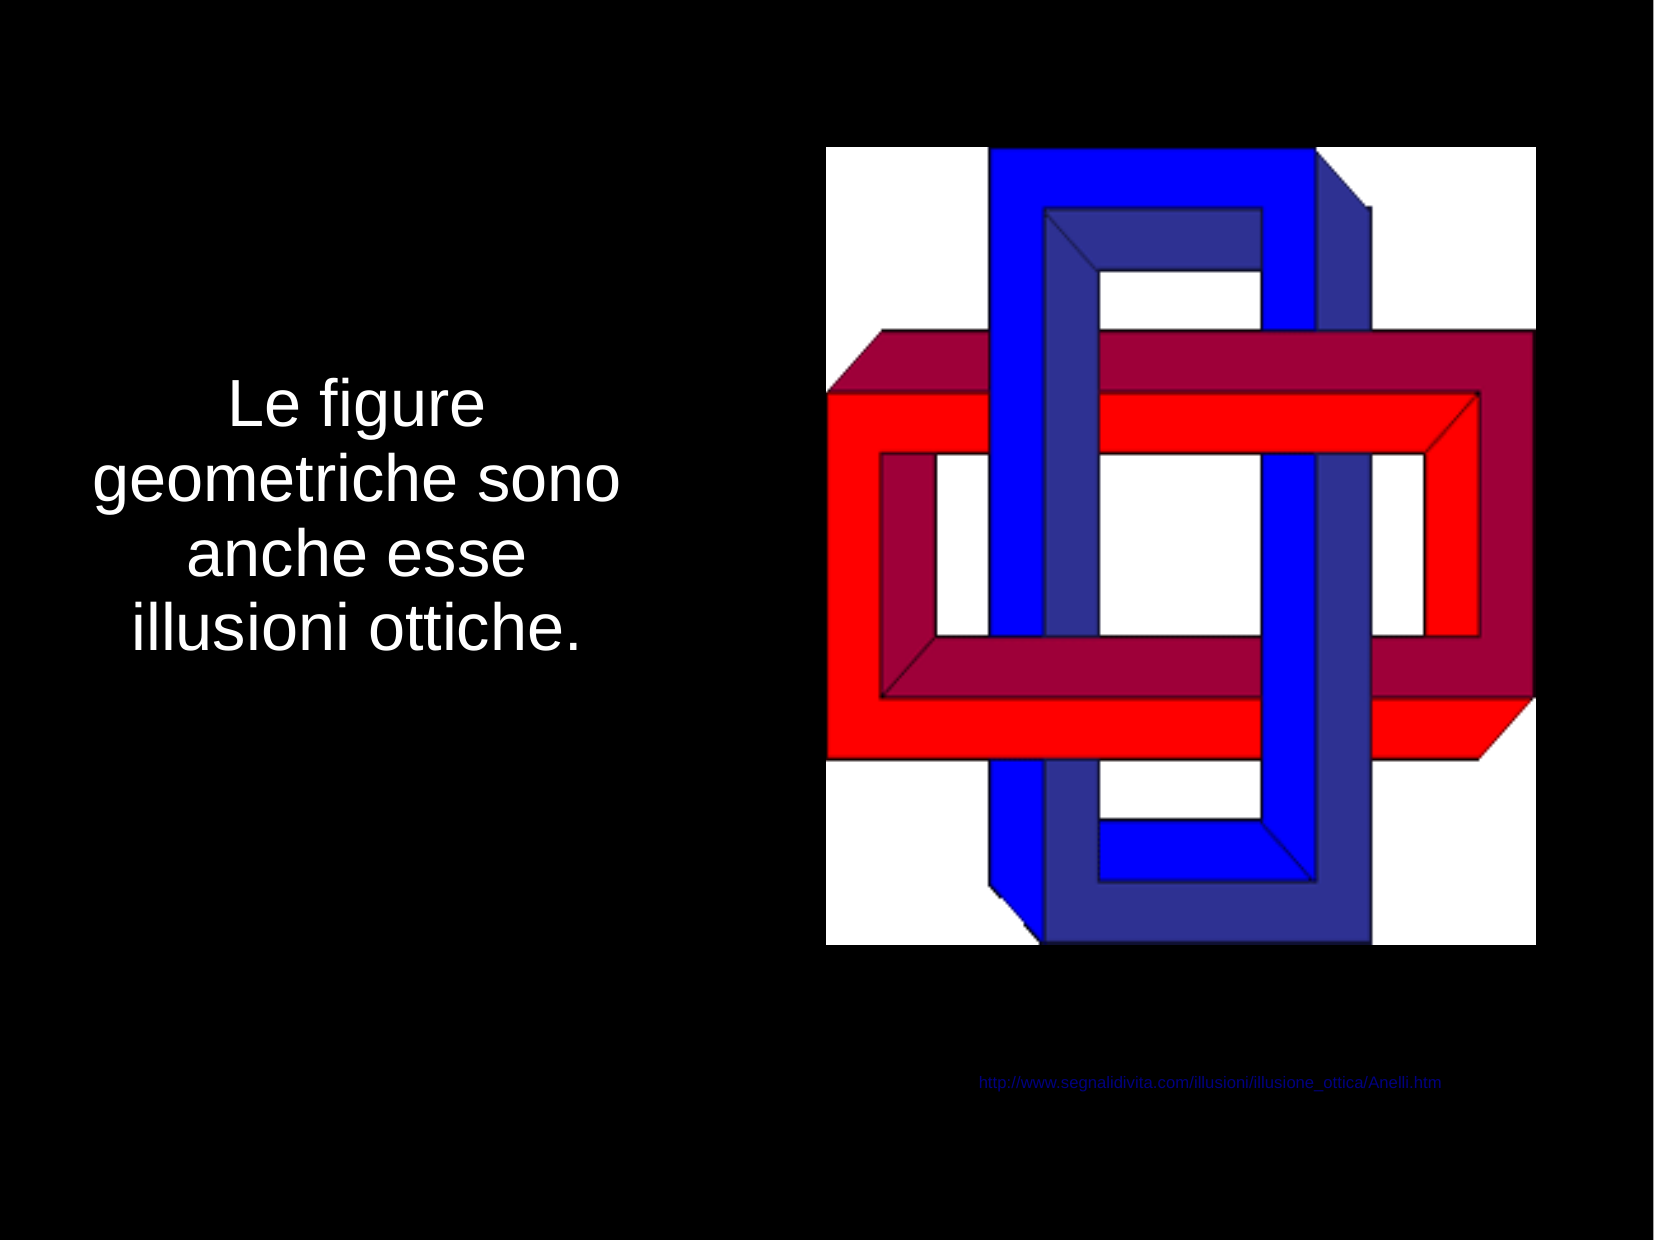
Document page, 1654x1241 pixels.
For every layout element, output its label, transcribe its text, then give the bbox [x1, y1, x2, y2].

title Le figure geometriche sono anche esse illusioni ottiche. [88, 233, 626, 798]
subtitle http://www.segnalidivita.com/illusioni/illusione_ottica/Anelli.htm [915, 1073, 1506, 1093]
picture [826, 147, 1536, 945]
